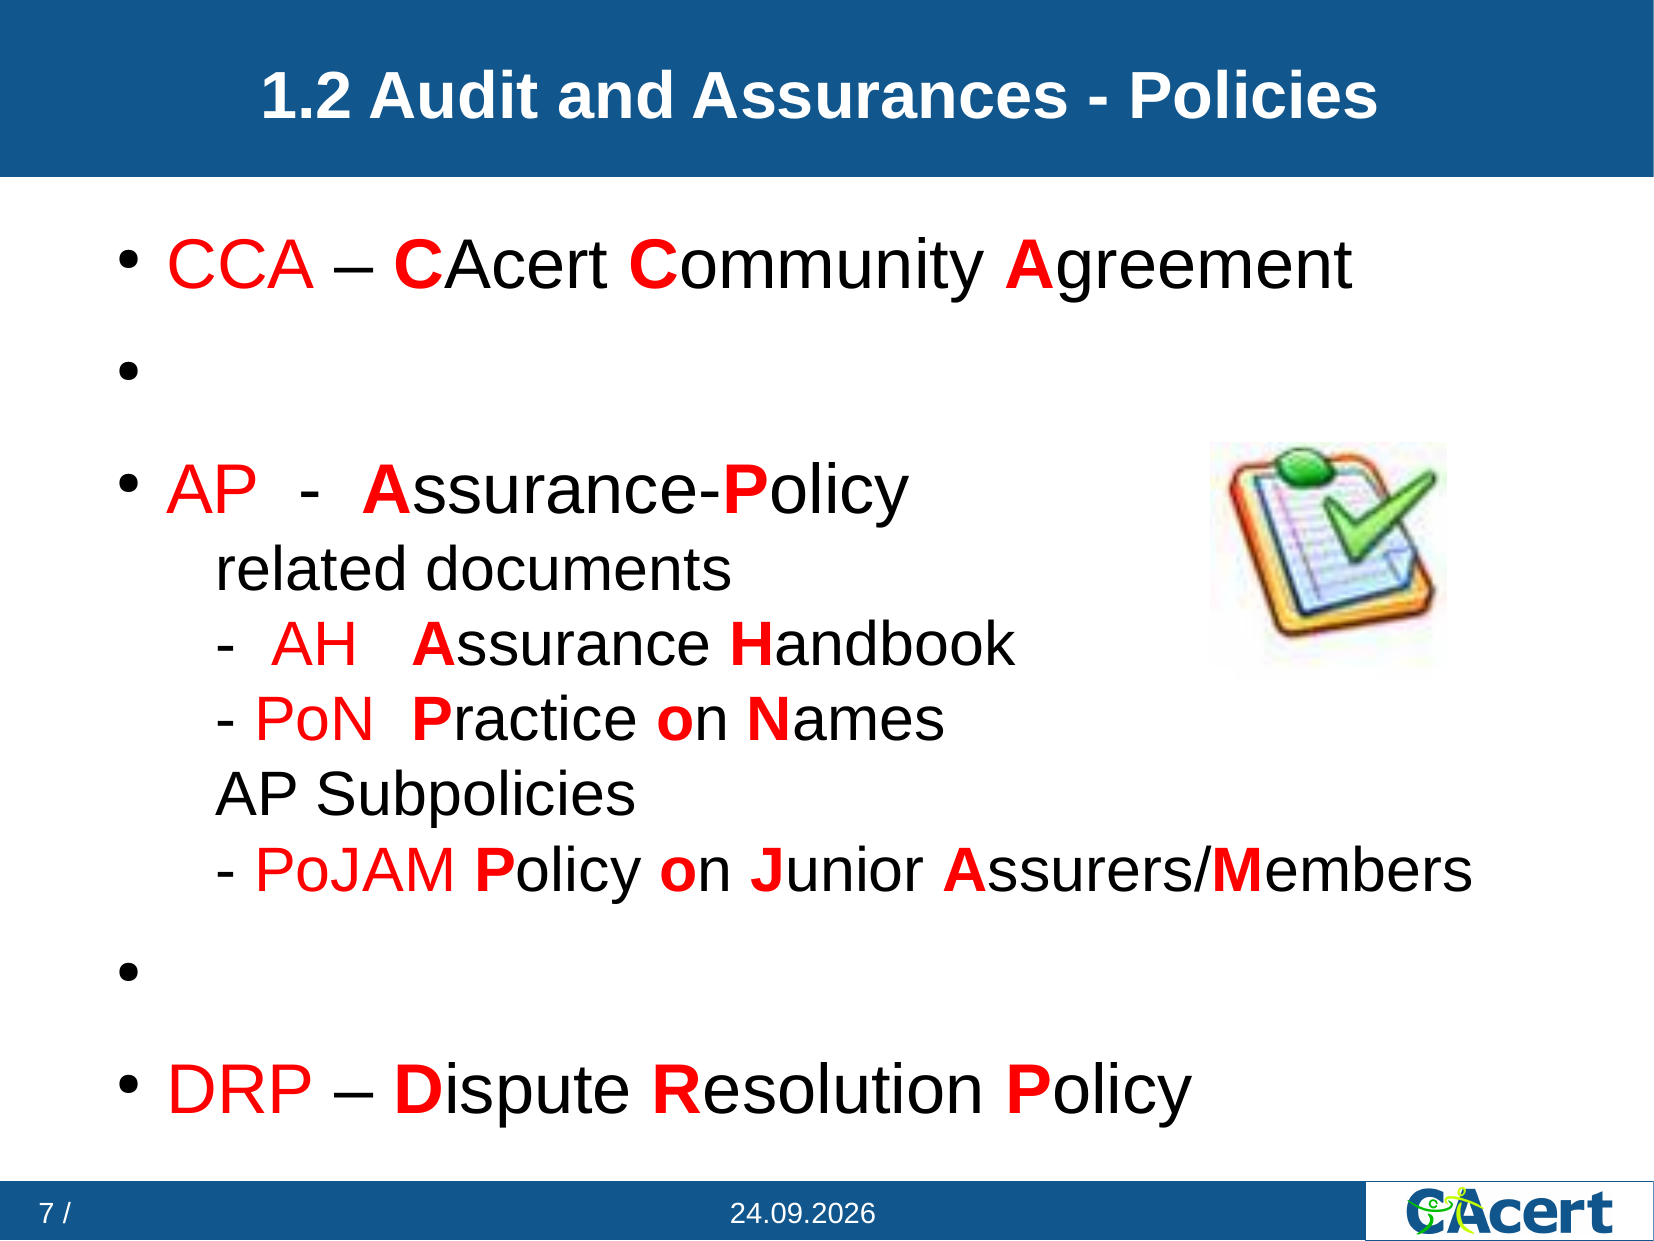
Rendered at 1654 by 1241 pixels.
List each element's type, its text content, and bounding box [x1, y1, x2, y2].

list CCA – CAcert Community Agreement AP - Assurance-Policy related documents - AH Assurance Handbook - PoN Practice on Names AP Subpolicies - PoJAM Policy on Junior Assurers/Members DRP – Dispute Resolution Policy [82, 218, 1571, 1131]
picture [1210, 442, 1447, 680]
title 1.2 Audit and Assurances - Policies [76, 17, 1565, 166]
